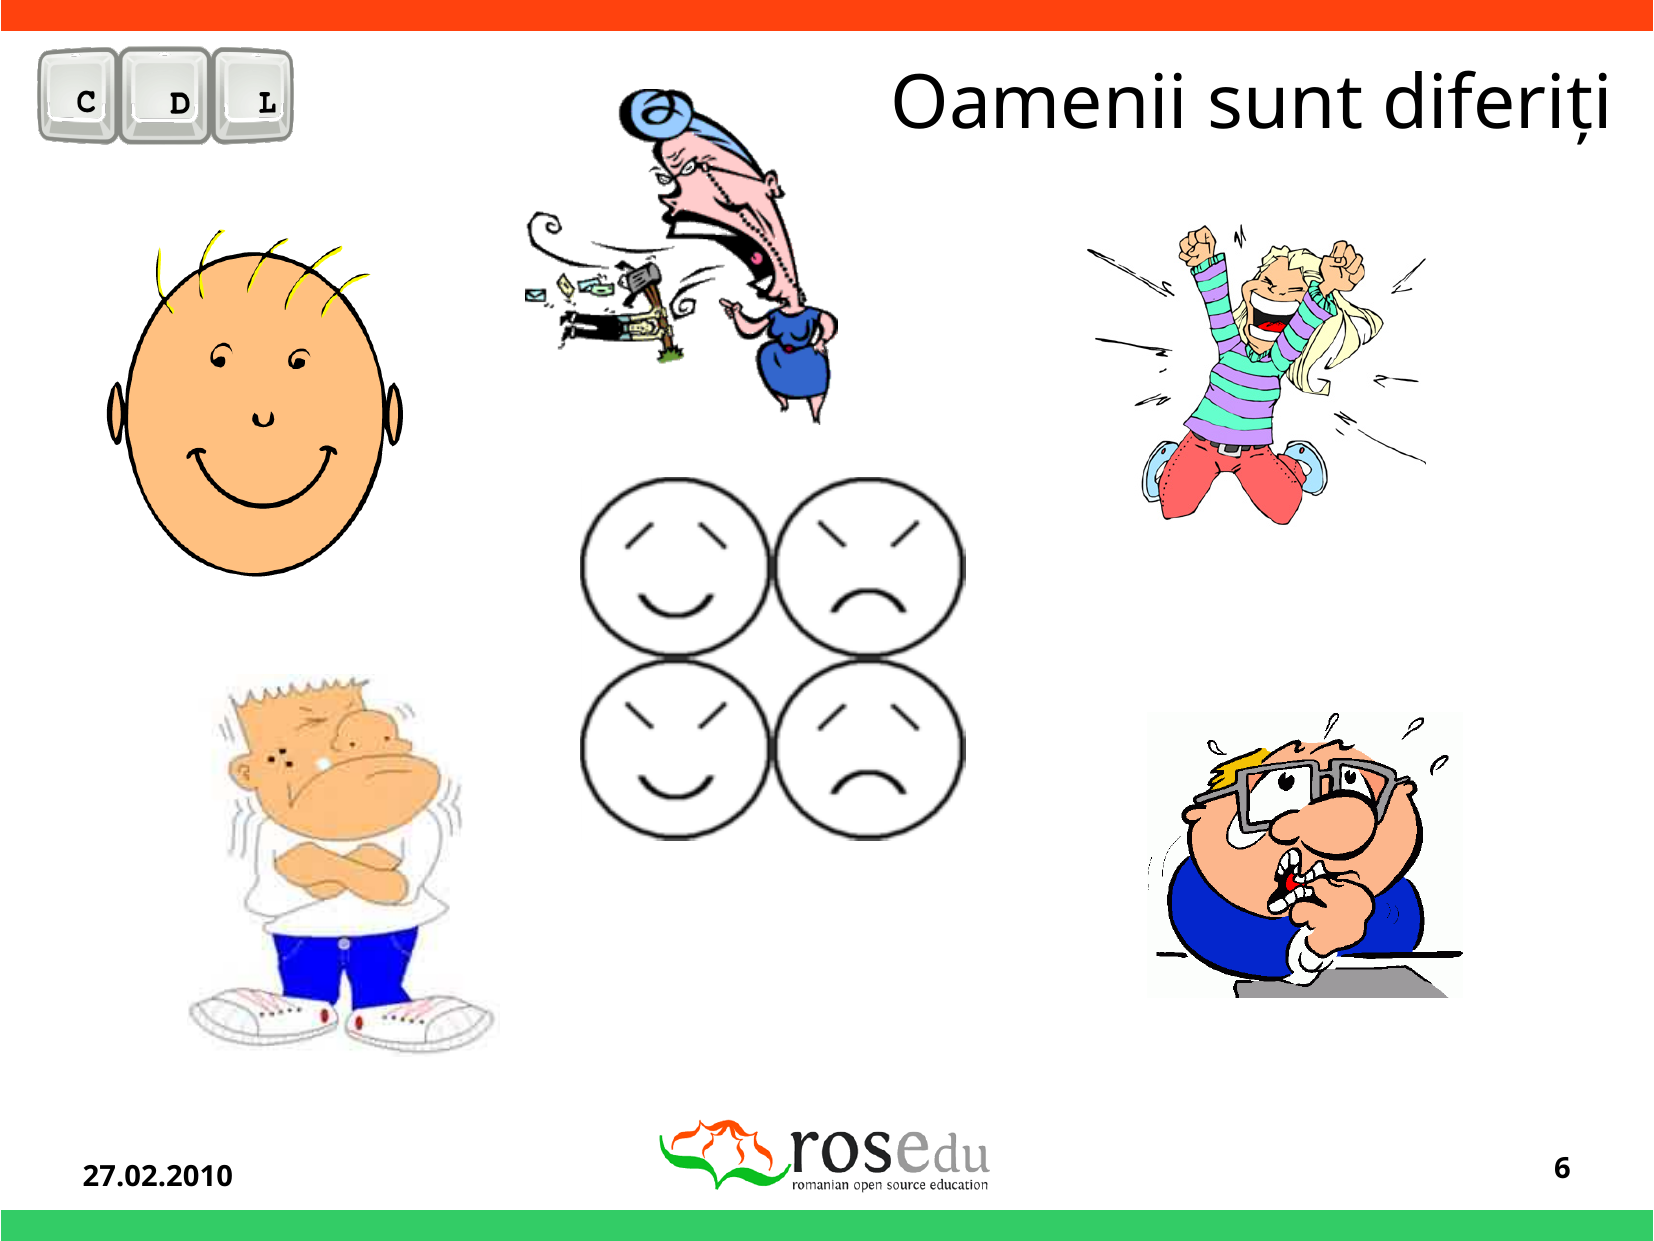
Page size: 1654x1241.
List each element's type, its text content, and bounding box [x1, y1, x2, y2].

picture [187, 674, 500, 1057]
picture [580, 477, 966, 841]
picture [1147, 712, 1463, 998]
title Oamenii sunt diferiți [300, 52, 1613, 146]
picture [525, 89, 838, 425]
picture [37, 46, 294, 145]
picture [103, 226, 407, 581]
picture [656, 1104, 1005, 1209]
picture [1087, 224, 1426, 527]
